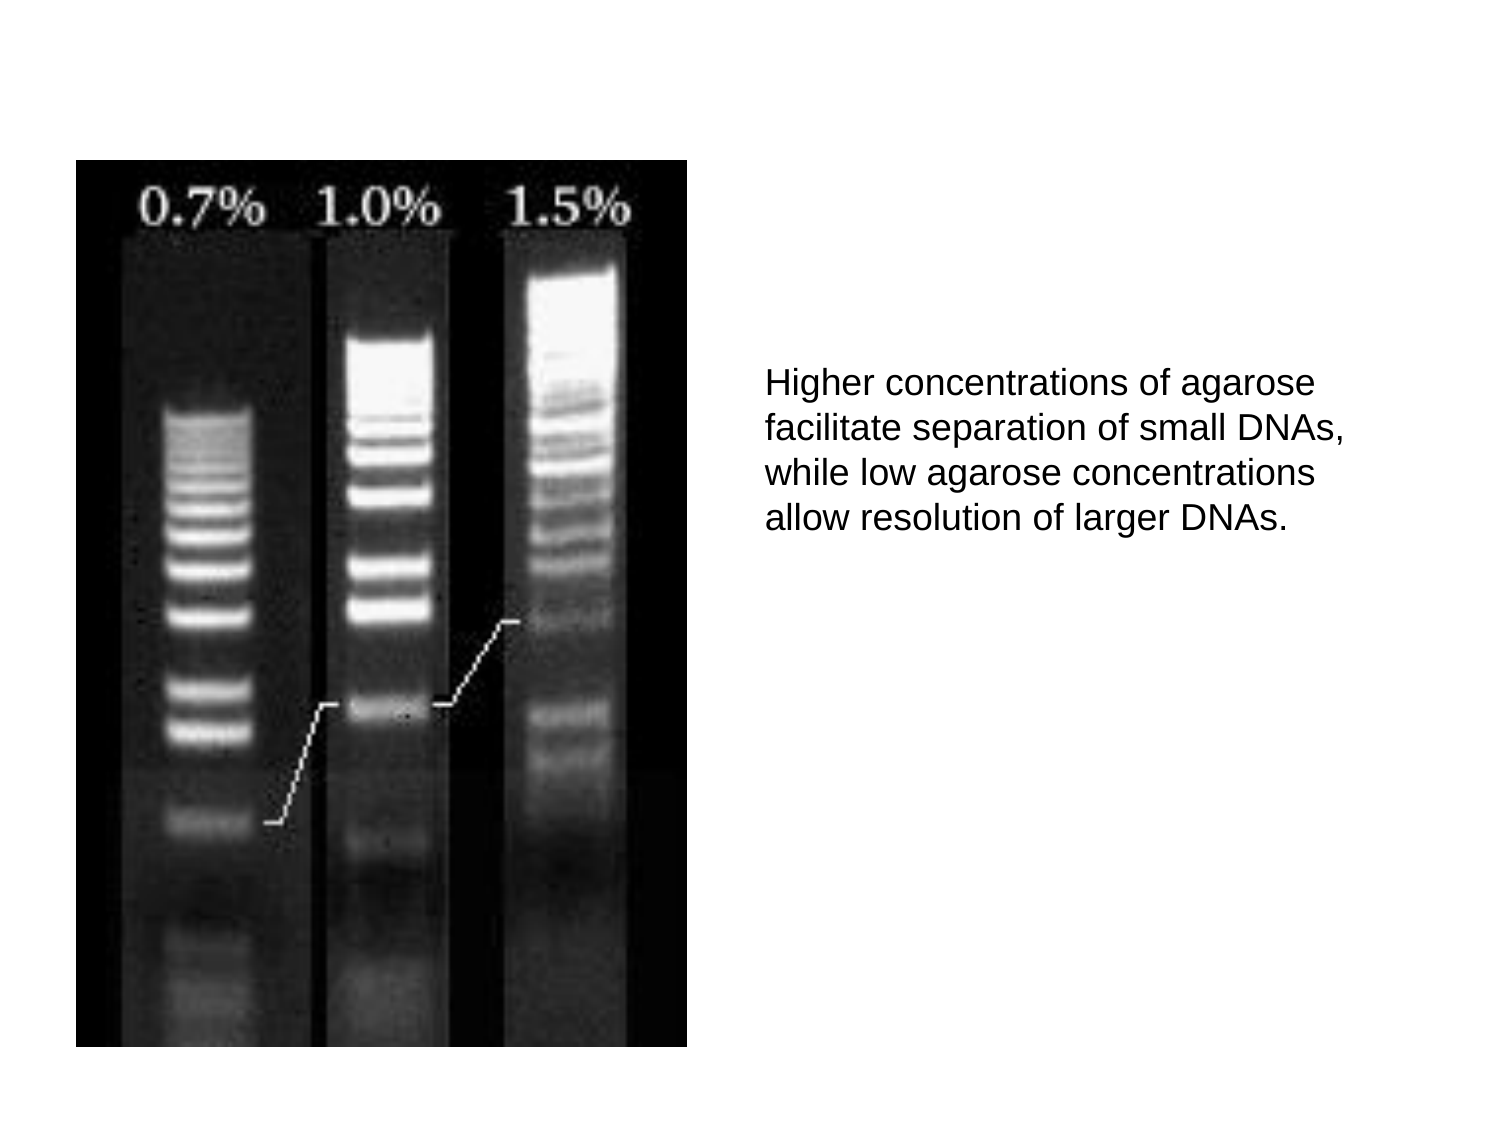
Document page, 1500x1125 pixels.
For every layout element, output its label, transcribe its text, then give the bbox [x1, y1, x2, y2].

picture [76, 160, 687, 1047]
text_box Higher concentrations of agarose facilitate separation of small DNAs, while low agarose concentrations allow resolution of larger DNAs. [749, 349, 1472, 546]
